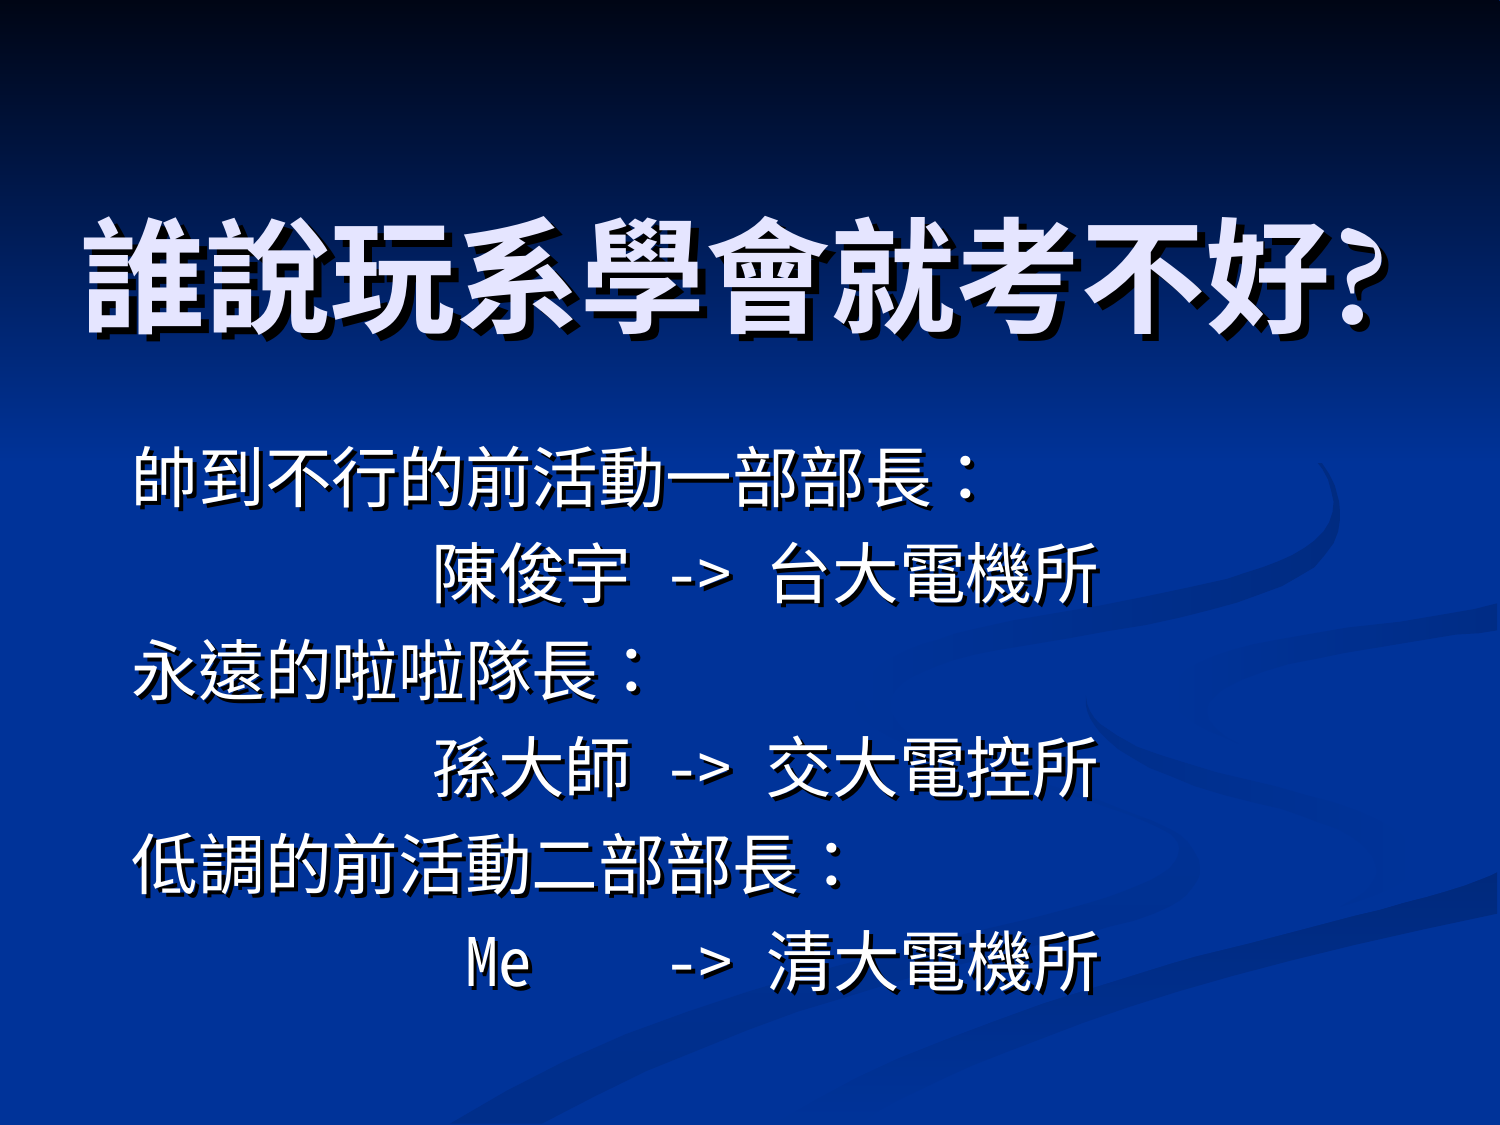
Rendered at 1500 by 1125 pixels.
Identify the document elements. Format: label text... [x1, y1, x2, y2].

text_box 誰說玩系學會就考不好? [0, 42, 1471, 504]
text_box 帥到不行的前活動一部部長： 陳俊宇 -> 台大電機所 永遠的啦啦隊長： 孫大師 -> 交大電控所 低調的前活動二部部長： Me -> 清大電機所 [123, 420, 1396, 1024]
